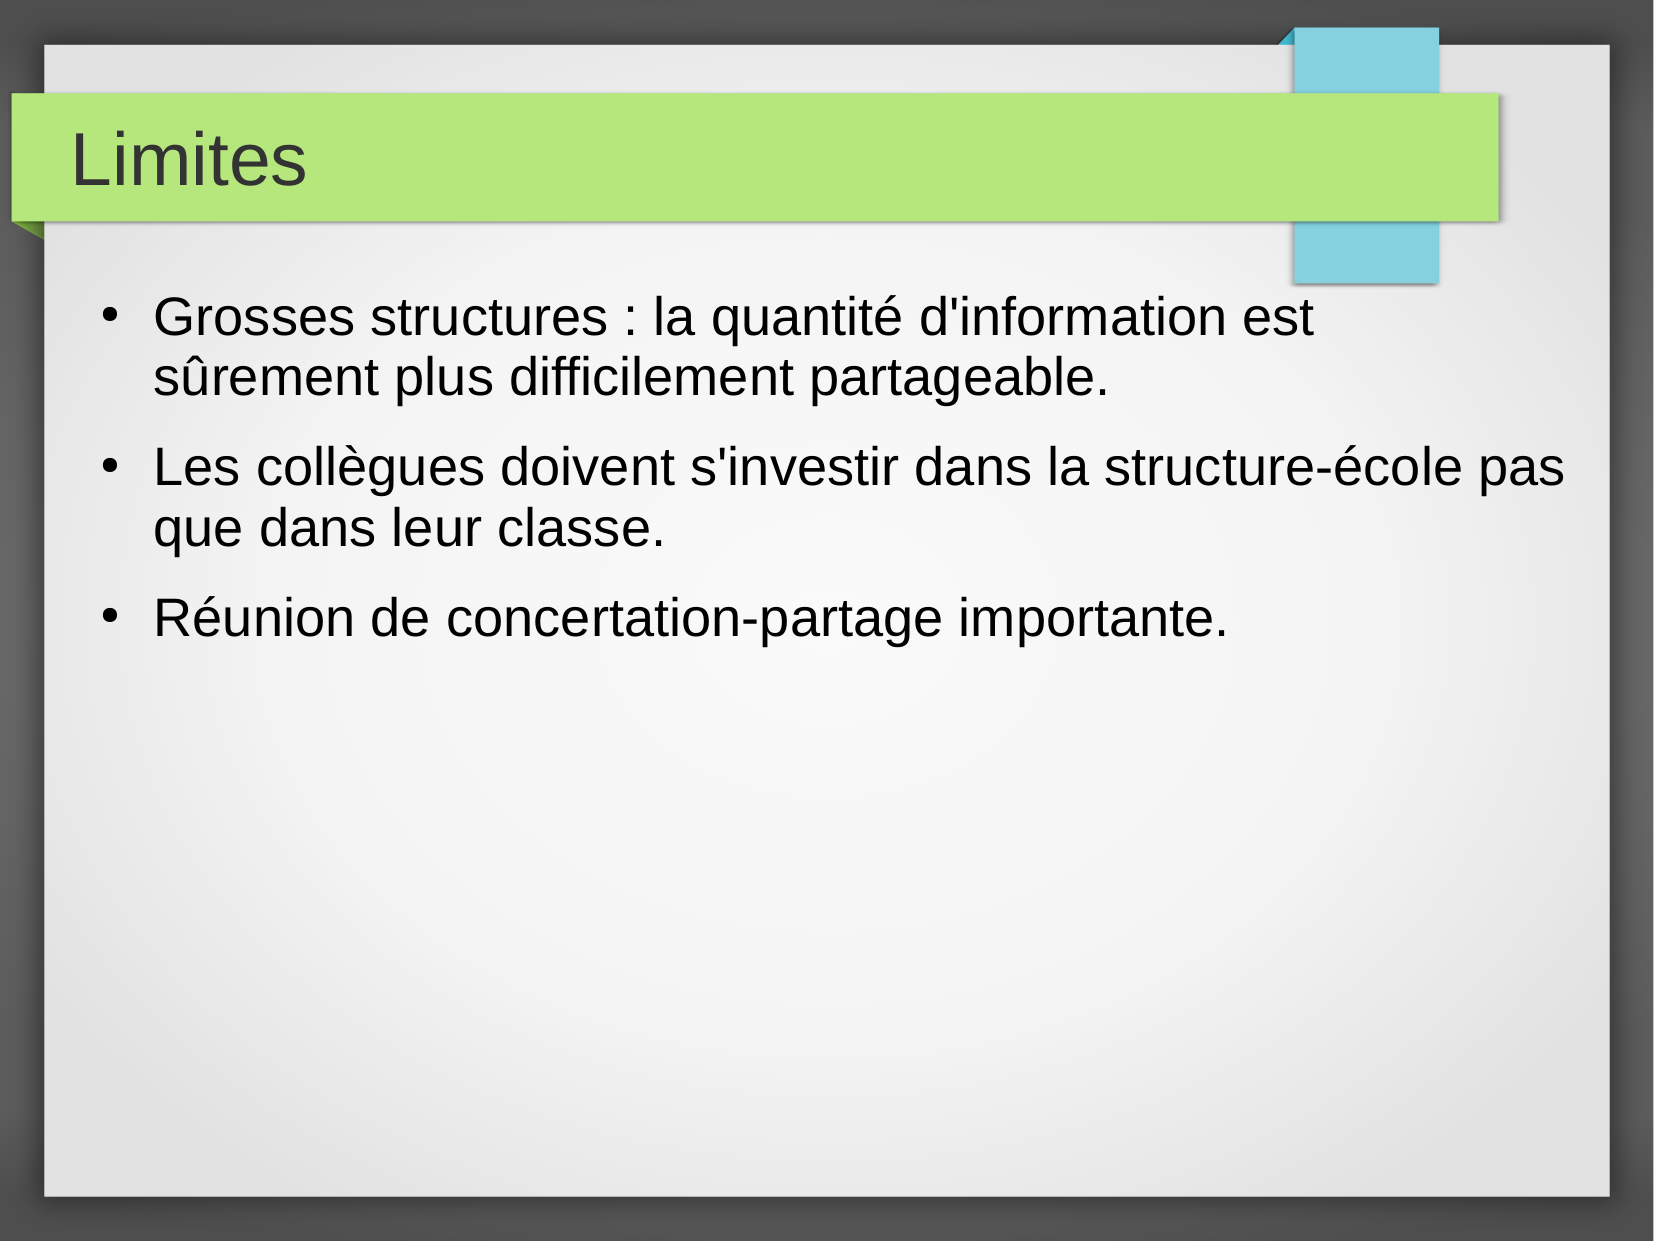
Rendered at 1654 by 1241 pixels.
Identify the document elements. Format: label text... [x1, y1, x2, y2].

picture [0, 0, 1654, 1241]
title Limites [70, 106, 1229, 213]
list Grosses structures : la quantité d'information est sûrement plus difficilement partageable. Les collègues doivent s'investir dans la structure-école pas que dans leur classe. Réunion de concertation-partage importante. [82, 286, 1571, 1006]
